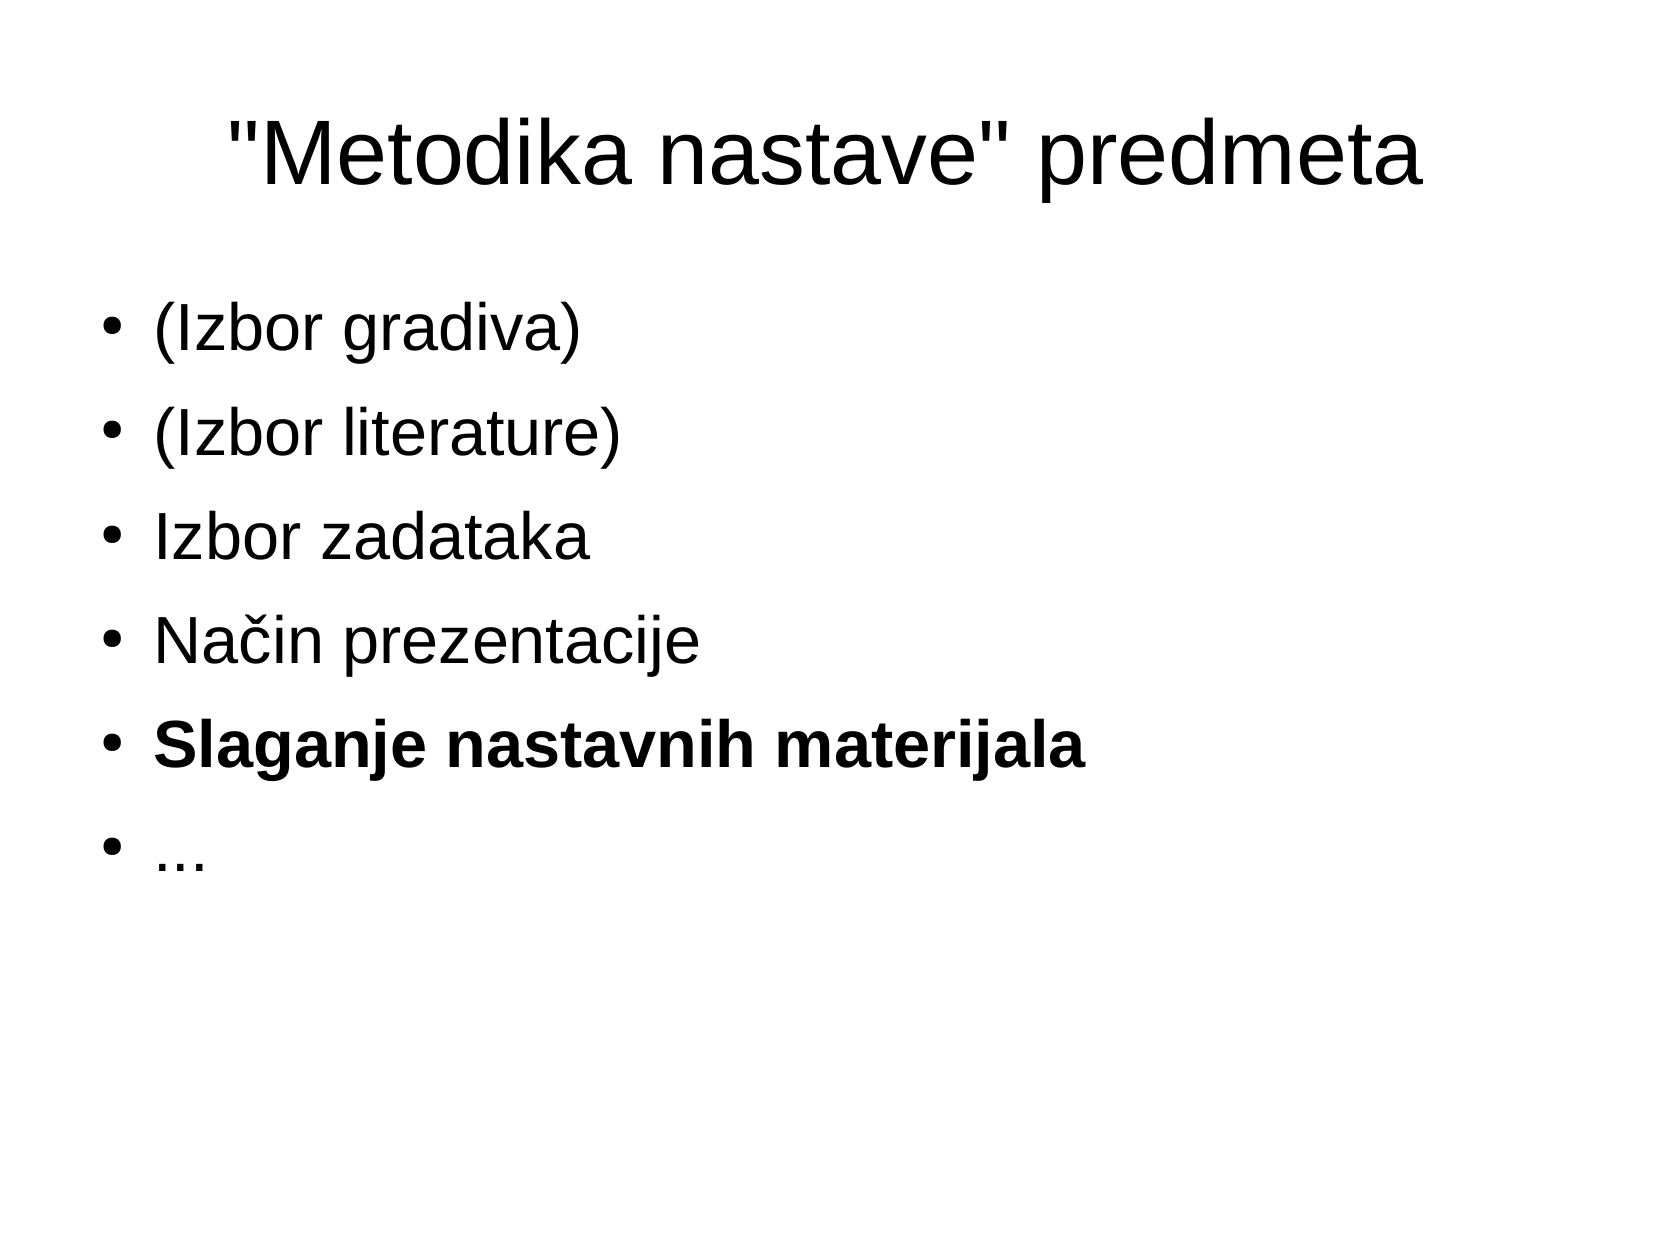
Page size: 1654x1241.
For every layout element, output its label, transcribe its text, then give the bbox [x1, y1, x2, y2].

list (Izbor gradiva) (Izbor literature) Izbor zadataka Način prezentacije Slaganje nastavnih materijala ... [82, 290, 1538, 1010]
title "Metodika nastave" predmeta [82, 49, 1571, 257]
